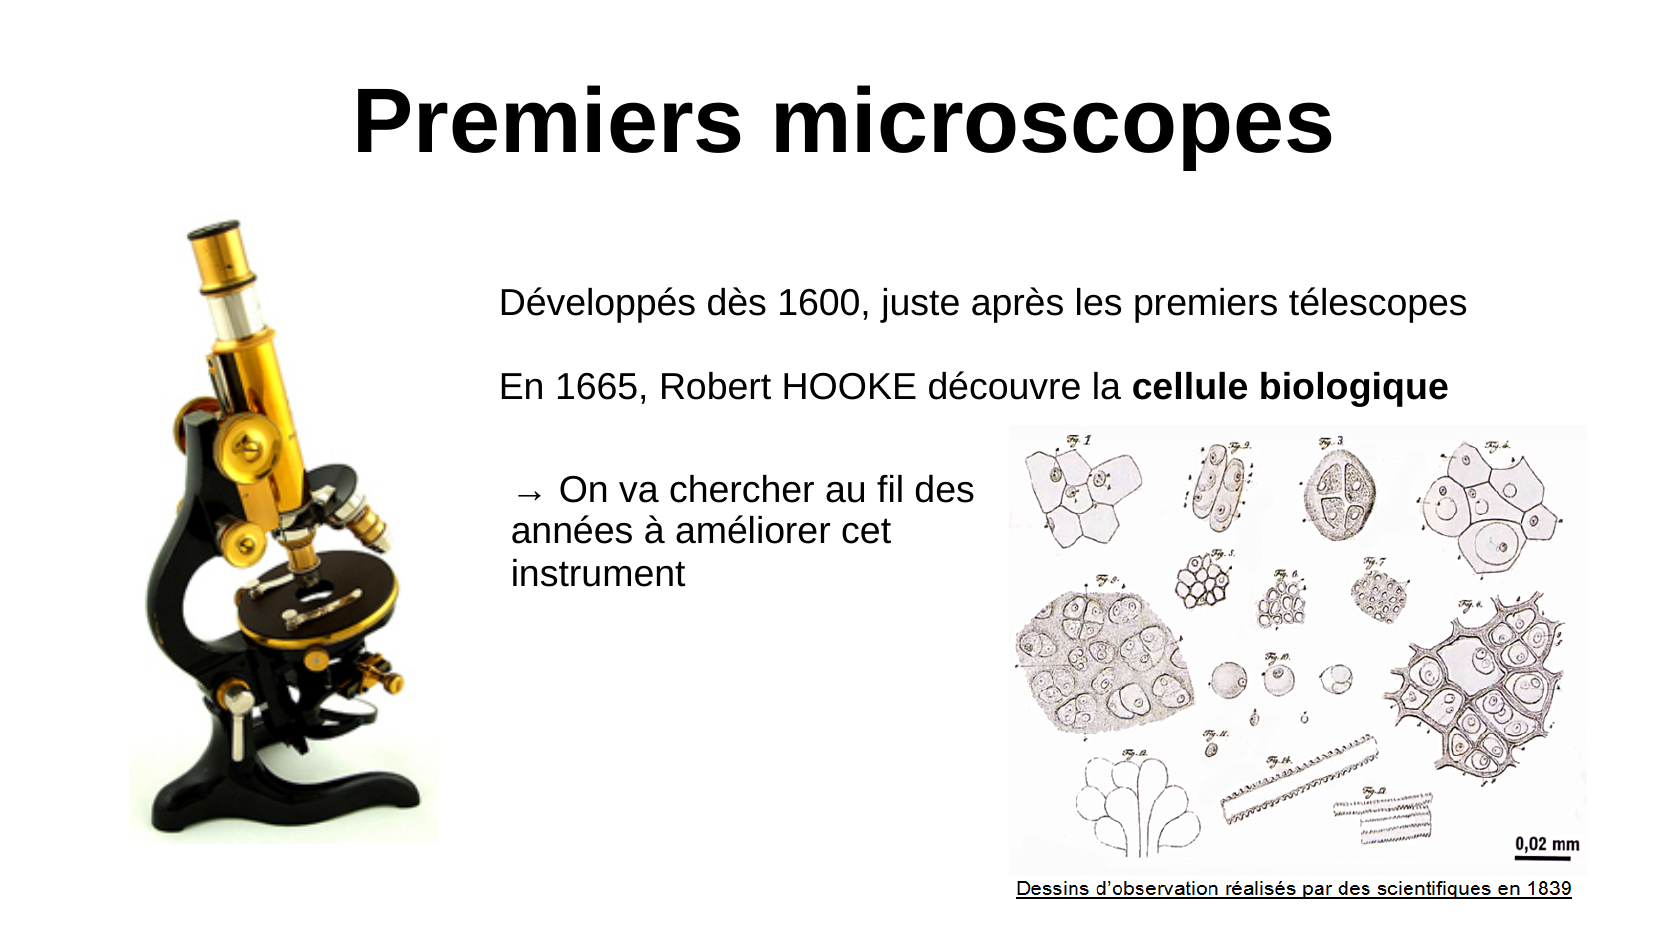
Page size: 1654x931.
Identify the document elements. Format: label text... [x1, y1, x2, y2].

text_box → On va chercher au fil des années à améliorer cet instrument [496, 460, 993, 602]
title Premiers microscopes [11, 0, 1654, 275]
text_box Développés dès 1600, juste après les premiers télescopes En 1665, Robert HOOKE découvre la cellule biologique [484, 273, 1483, 415]
picture [1009, 425, 1587, 910]
picture [129, 212, 439, 844]
